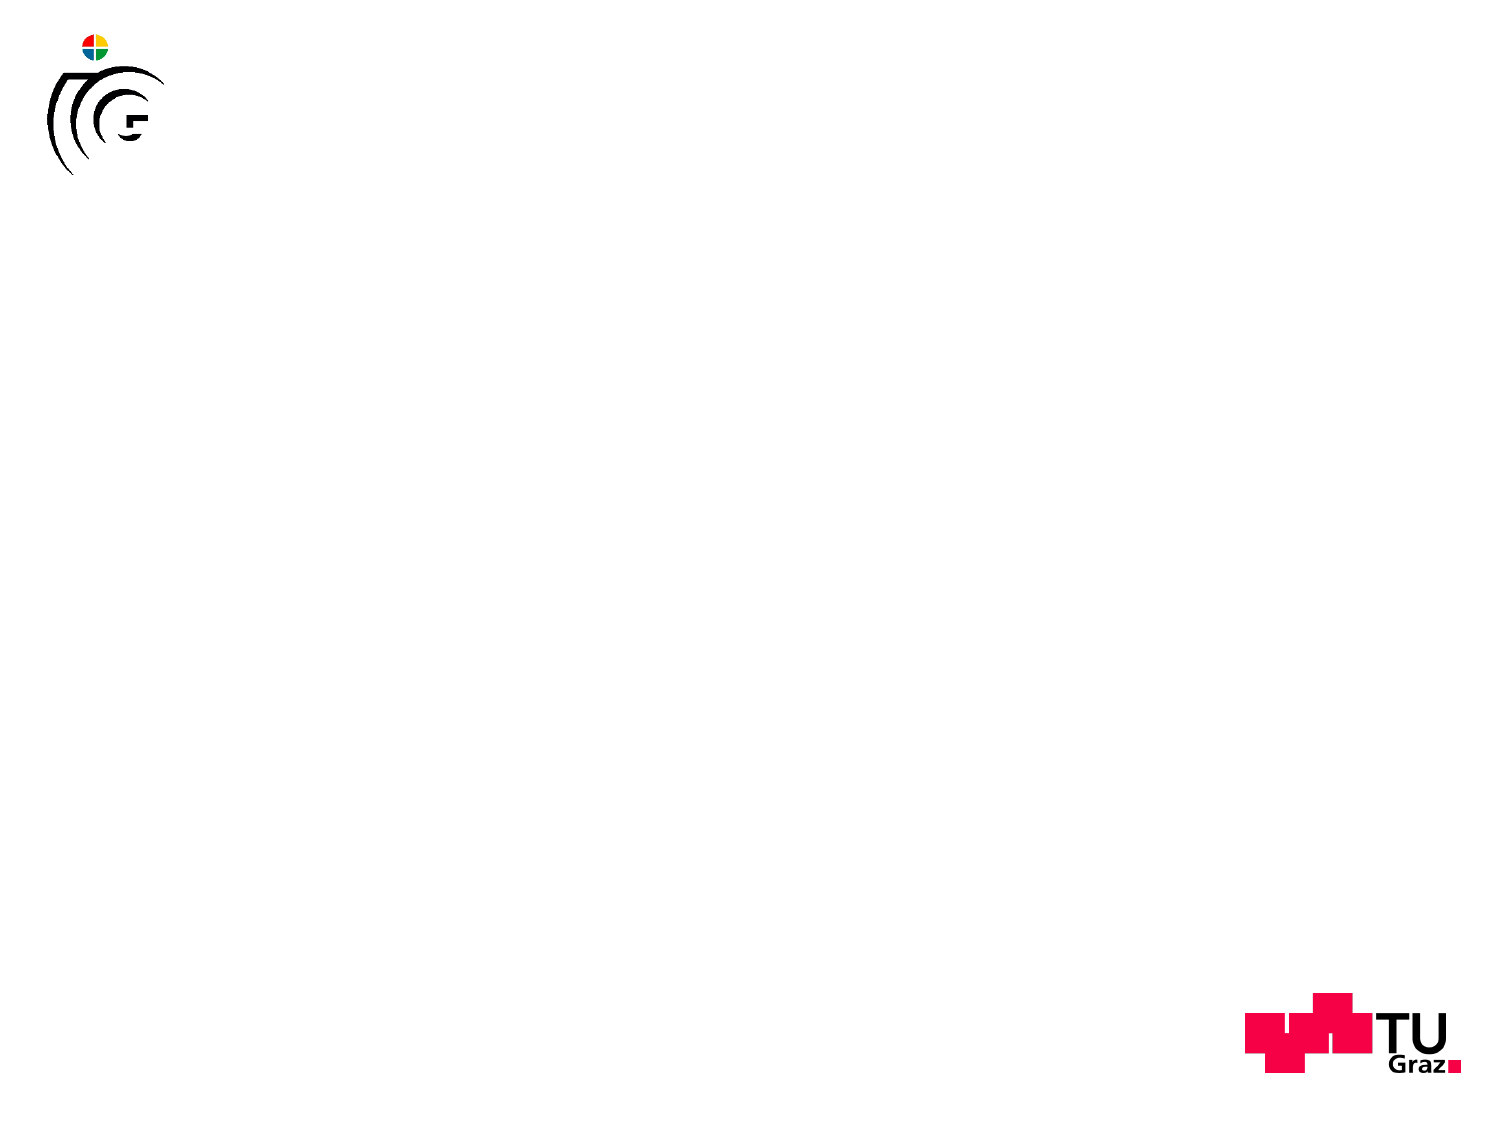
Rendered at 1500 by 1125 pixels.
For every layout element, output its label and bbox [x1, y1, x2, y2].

picture [1245, 993, 1461, 1073]
picture [47, 34, 164, 175]
